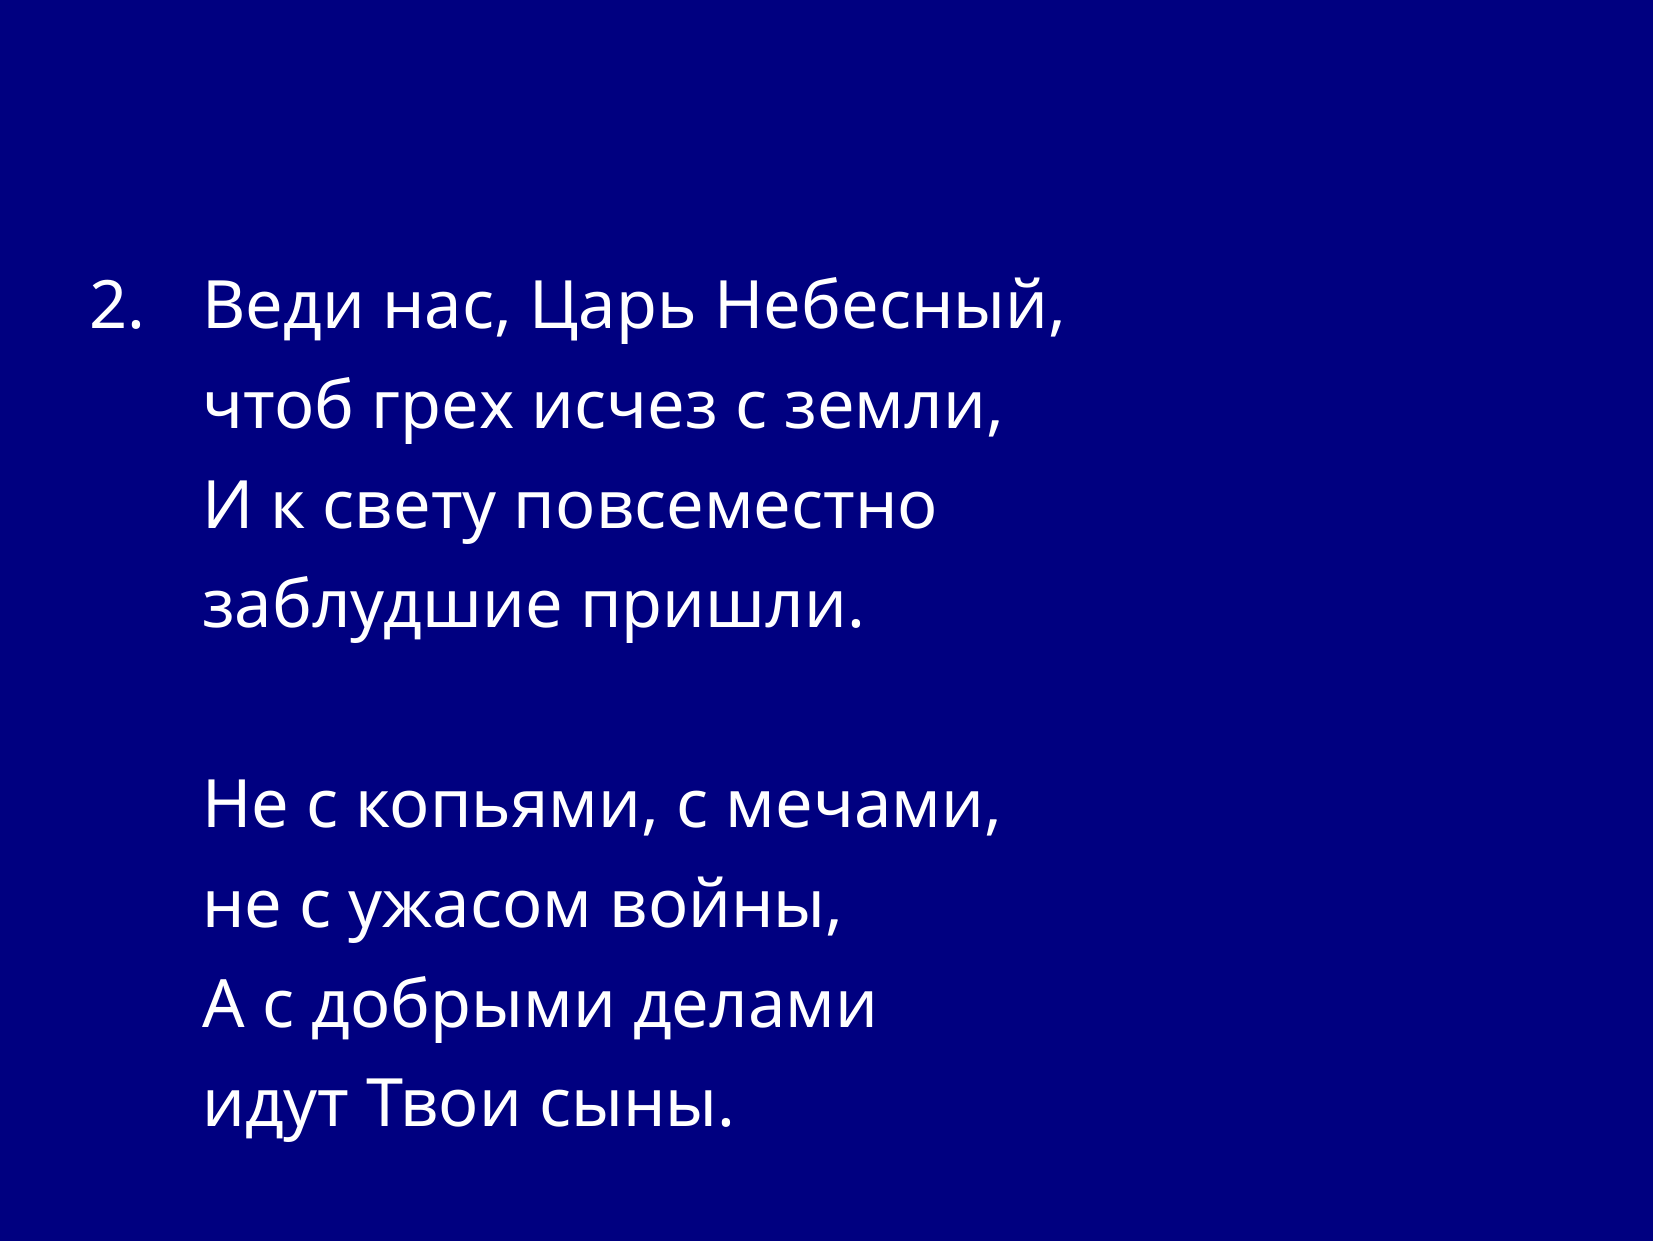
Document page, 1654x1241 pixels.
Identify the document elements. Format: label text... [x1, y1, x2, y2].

text_box 2. Веди нас, Царь Небесный, чтоб грех исчез с земли, И к свету повсеместно заблудшие пришли. Не с копьями, с мечами, не с ужасом войны, А с добрыми делами идут Твои сыны. [75, 150, 1576, 1163]
